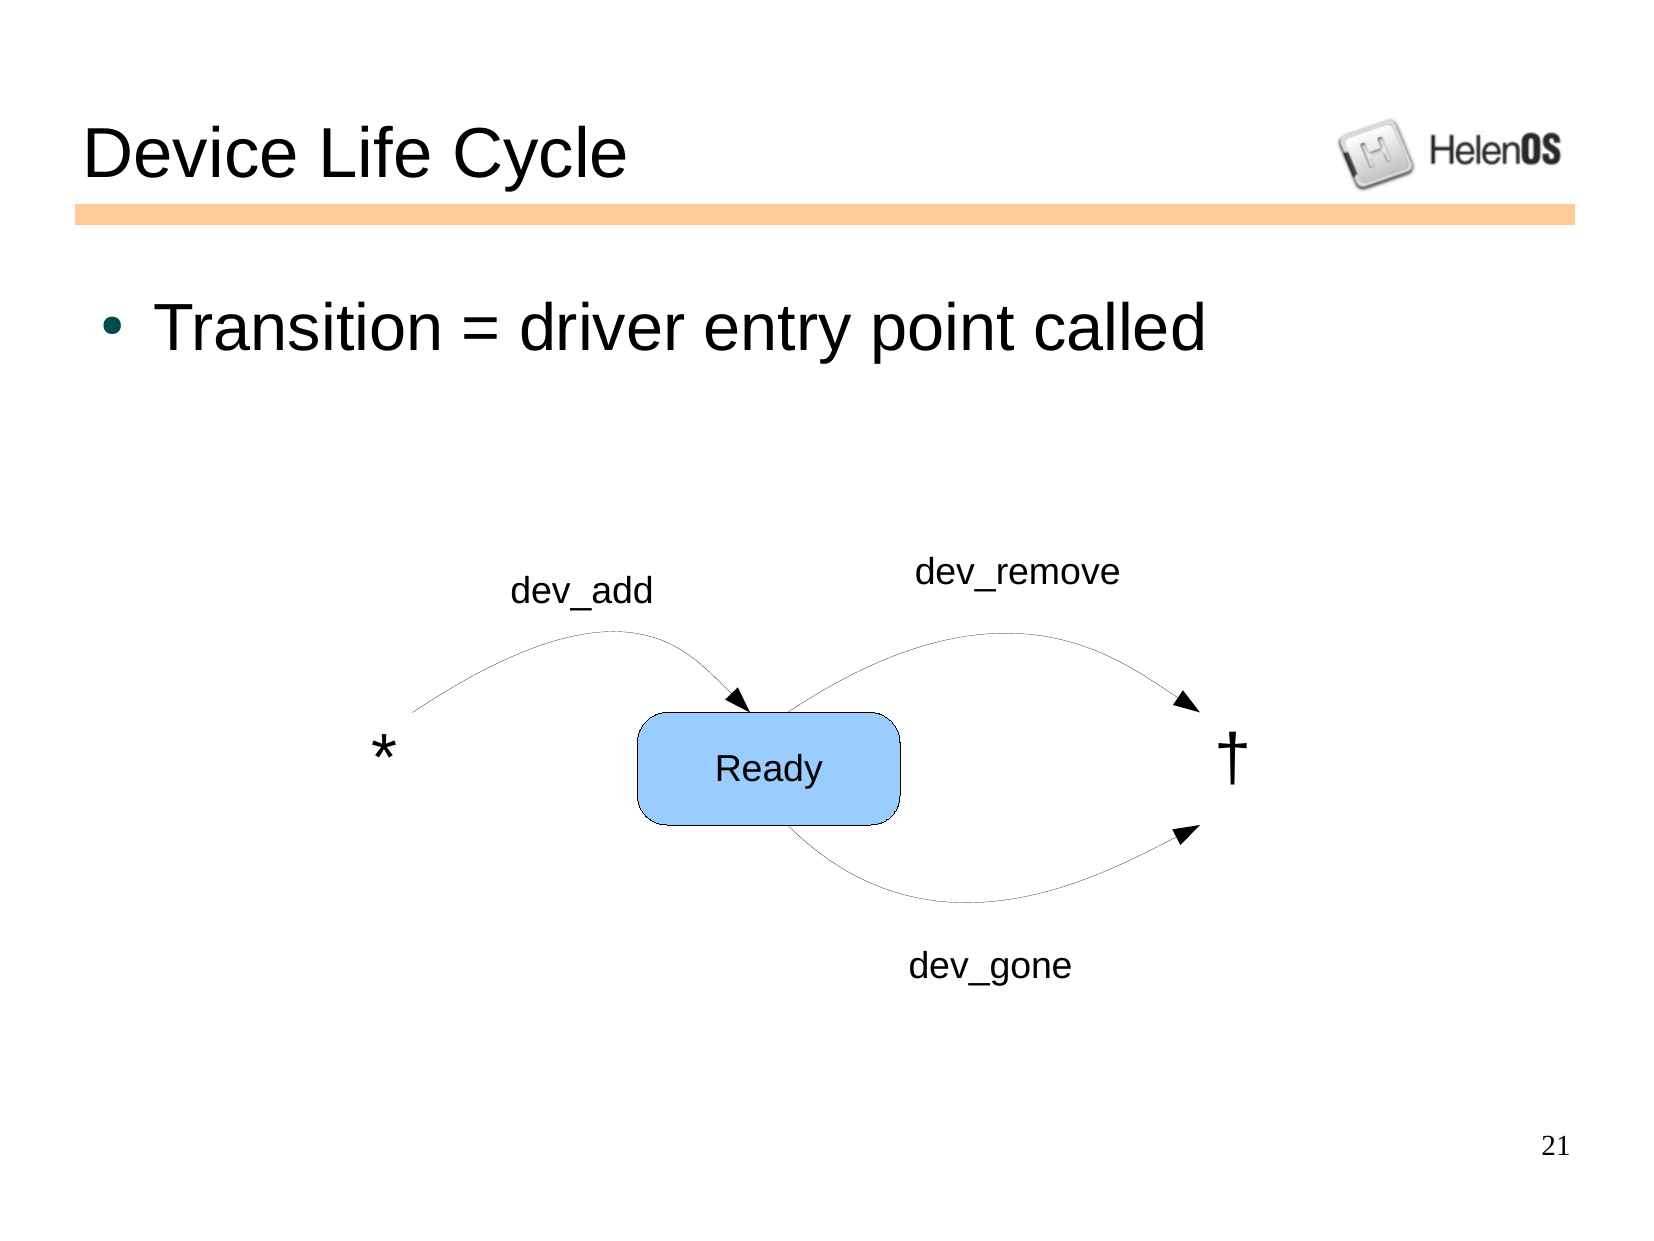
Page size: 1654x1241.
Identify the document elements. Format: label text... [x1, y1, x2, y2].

text_box dev_gone [893, 937, 1088, 995]
list Transition = driver entry point called [82, 290, 1571, 413]
text_box * [356, 712, 451, 803]
text_box † [1200, 712, 1251, 863]
text_box dev_add [495, 562, 669, 620]
title Device Life Cycle [82, 49, 1571, 257]
text_box Ready [637, 712, 901, 826]
text_box dev_remove [900, 543, 1136, 601]
